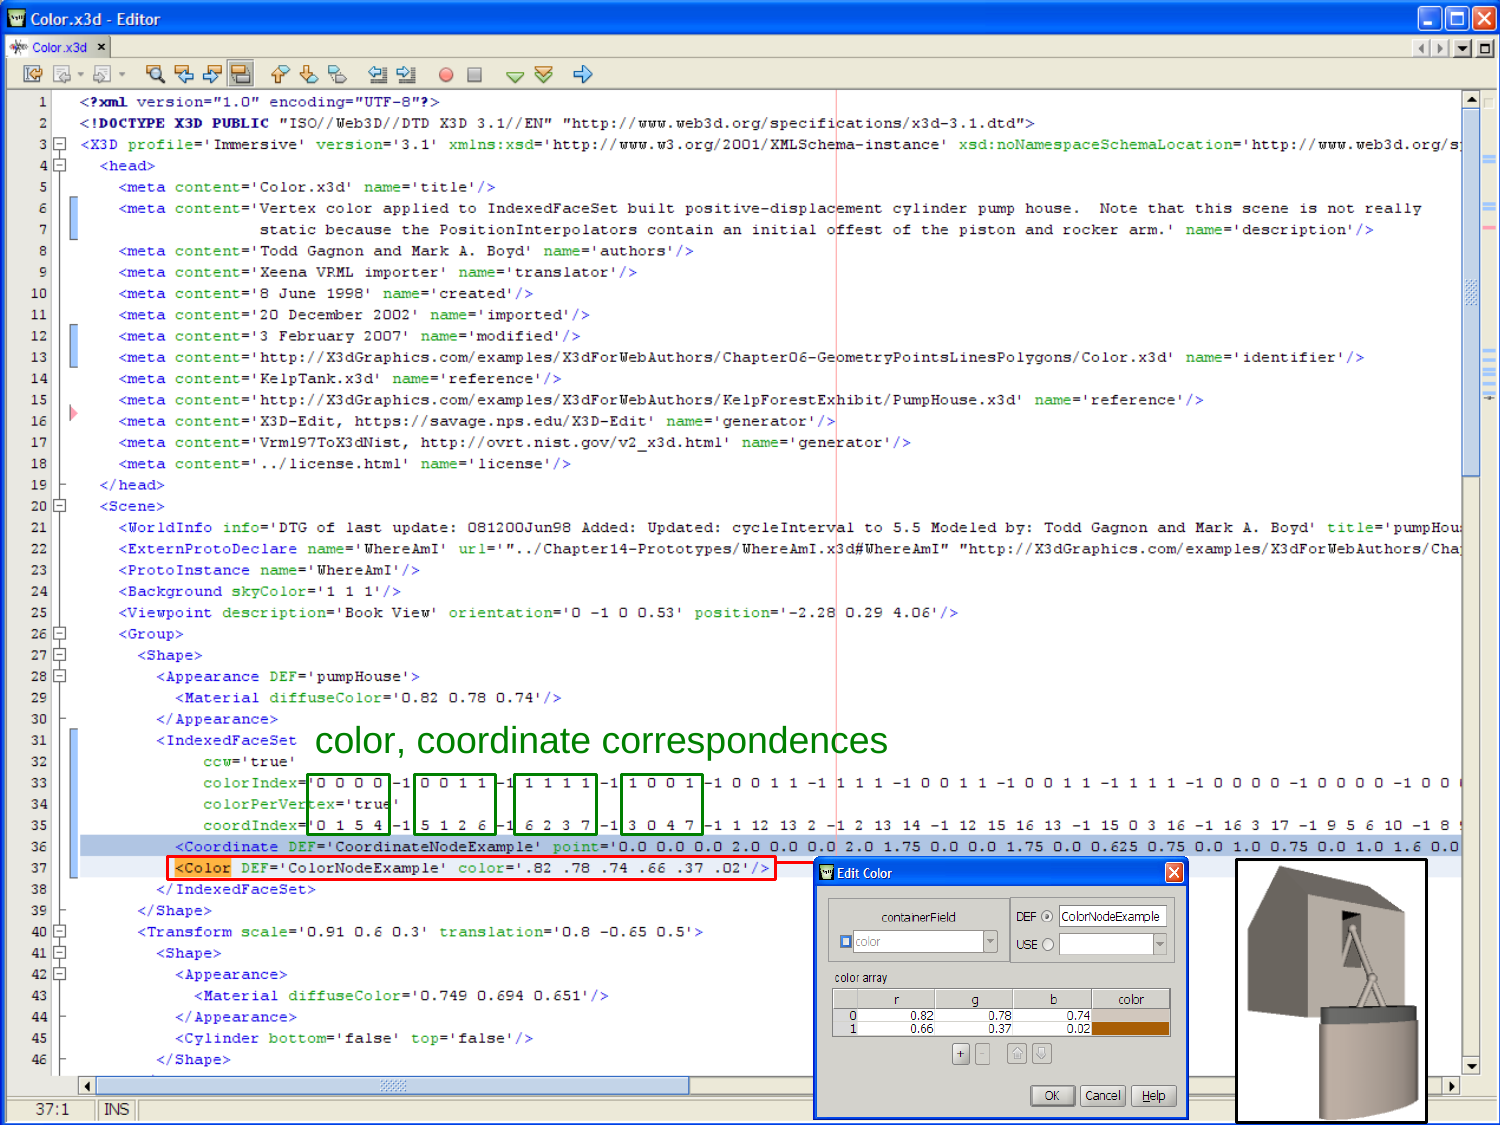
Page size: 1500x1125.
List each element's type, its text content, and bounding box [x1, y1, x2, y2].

text_box color, coordinate correspondences [300, 712, 904, 770]
picture [0, 0, 1500, 1125]
